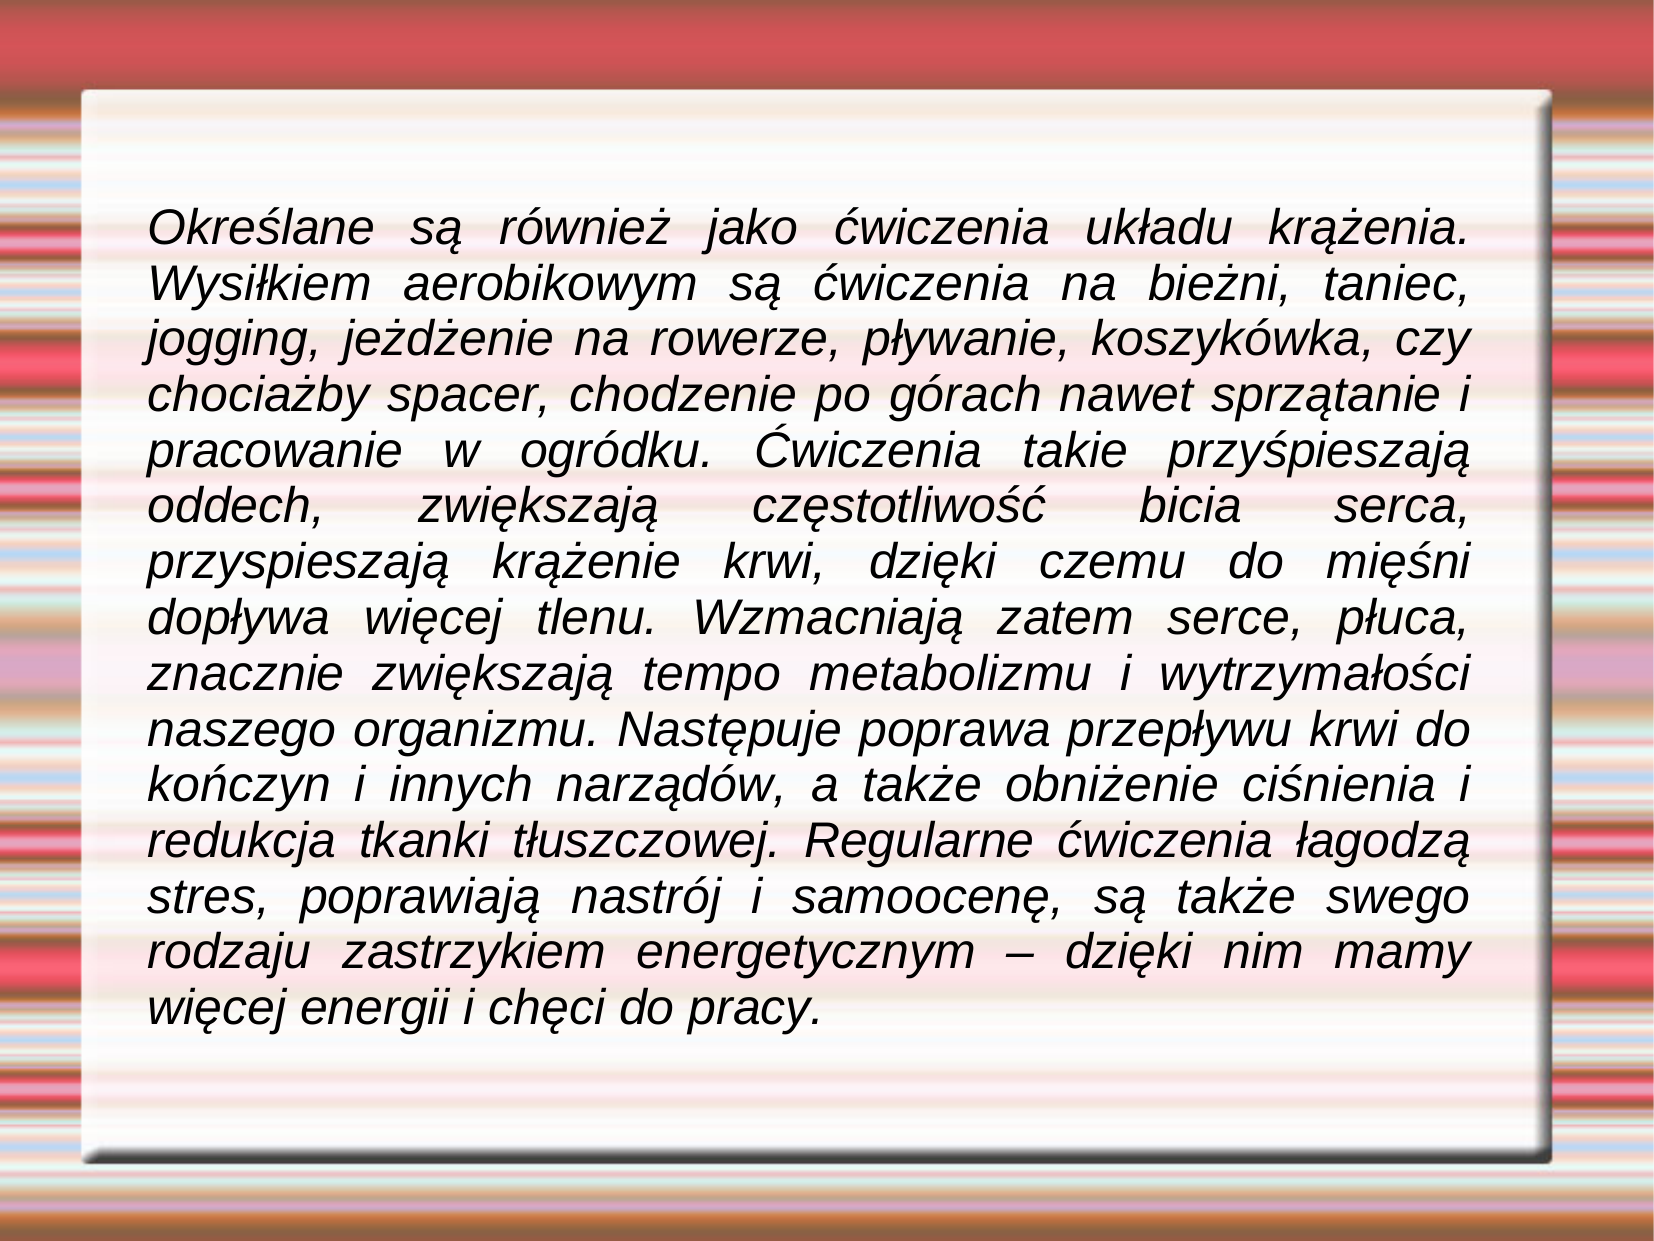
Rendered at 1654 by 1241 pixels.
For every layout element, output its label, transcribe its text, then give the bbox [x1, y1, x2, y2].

subtitle Określane są również jako ćwiczenia układu krążenia. Wysiłkiem aerobikowym są ćwiczenia na bieżni, taniec, jogging, jeżdżenie na rowerze, pływanie, koszykówka, czy chociażby spacer, chodzenie po górach nawet sprzątanie i pracowanie w ogródku. Ćwiczenia takie przyśpieszają oddech, zwiększają częstotliwość bicia serca, przyspieszają krążenie krwi, dzięki czemu do mięśni dopływa więcej tlenu. Wzmacniają zatem serce, płuca, znacznie zwiększają tempo metabolizmu i wytrzymałości naszego organizmu. Następuje poprawa przepływu krwi do kończyn i innych narządów, a także obniżenie ciśnienia i redukcja tkanki tłuszczowej. Regularne ćwiczenia łagodzą stres, poprawiają nastrój i samoocenę, są także swego rodzaju zastrzykiem energetycznym – dzięki nim mamy więcej energii i chęci do pracy. [147, 200, 1472, 1034]
picture [0, 0, 1654, 1241]
